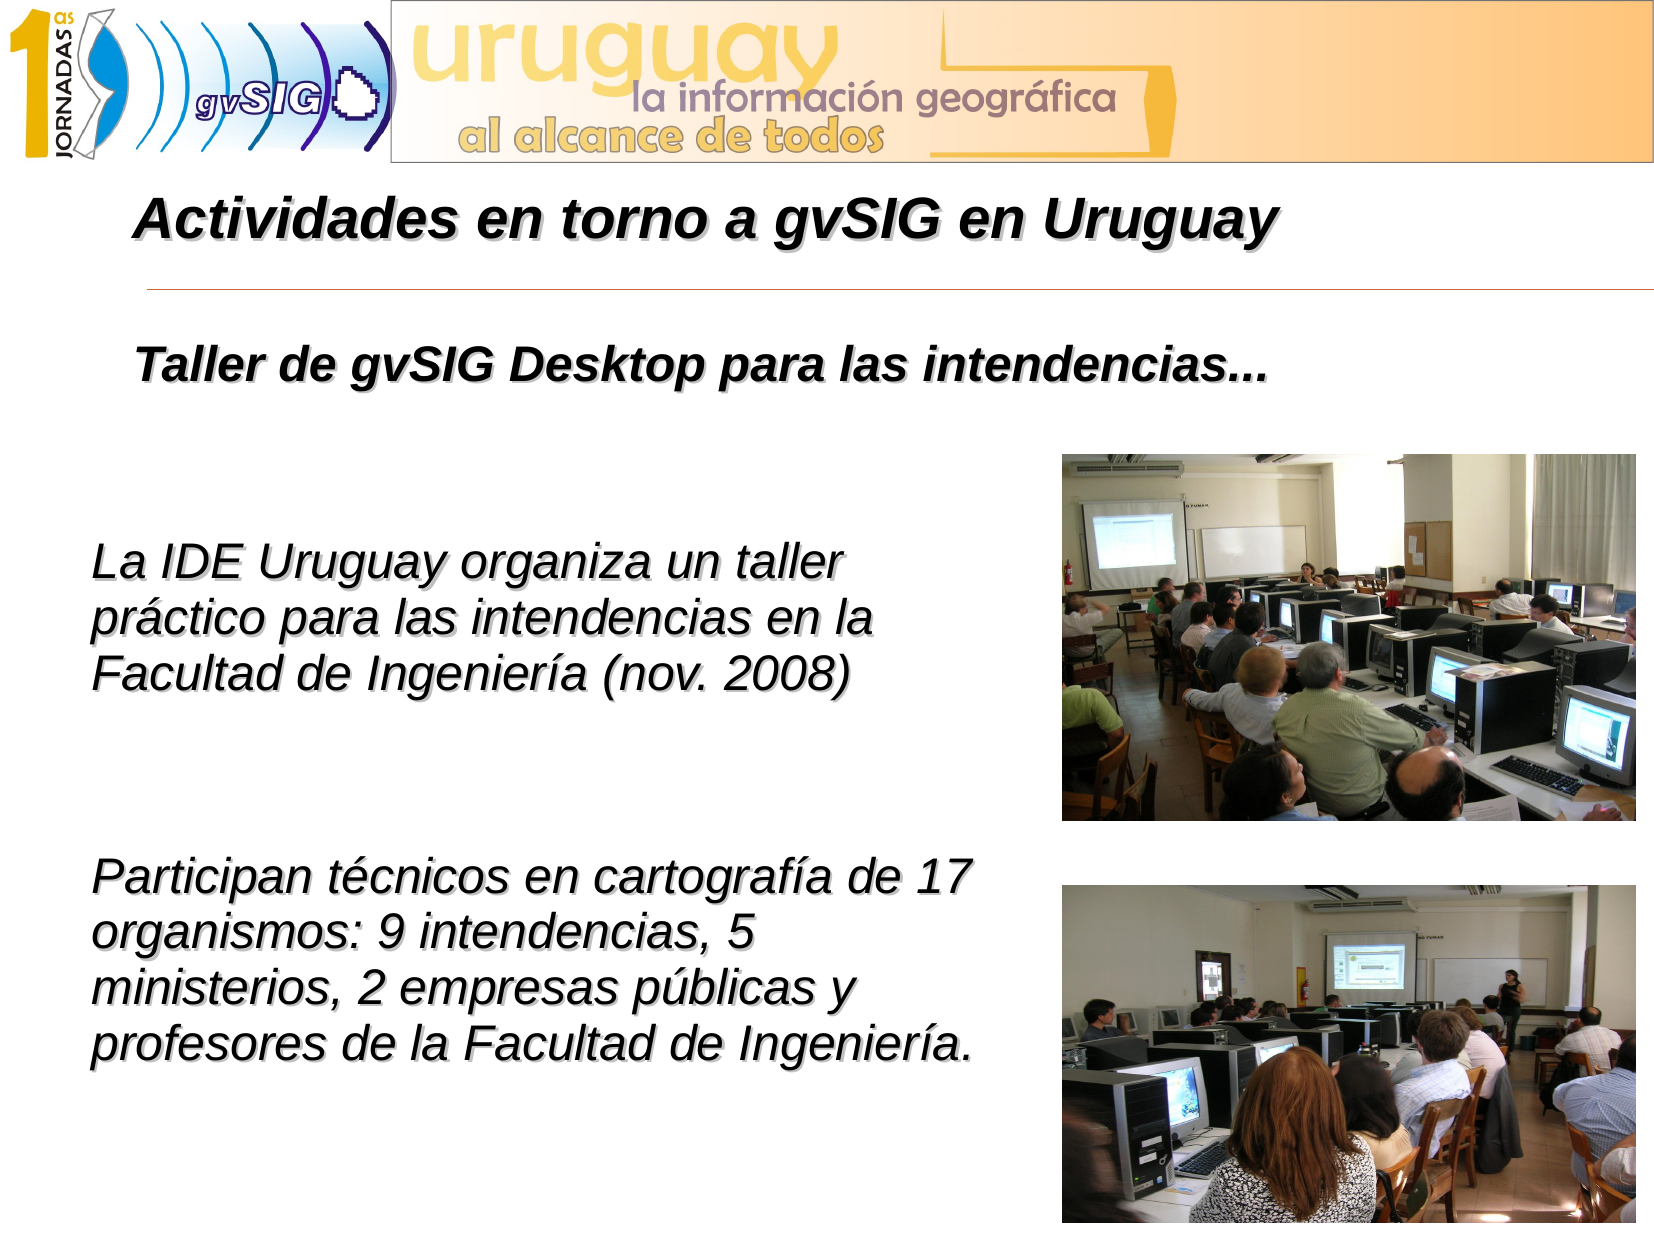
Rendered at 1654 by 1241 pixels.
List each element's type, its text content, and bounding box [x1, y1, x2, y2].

text_box La IDE Uruguay organiza un taller práctico para las intendencias en la Facultad de Ingeniería (nov. 2008) Participan técnicos en cartografía de 17 organismos: 9 intendencias, 5 ministerios, 2 empresas públicas y profesores de la Facultad de Ingeniería. [76, 458, 1034, 1156]
picture [1062, 885, 1636, 1223]
picture [1062, 454, 1636, 821]
text_box Actividades en torno a gvSIG en Uruguay [118, 178, 1536, 269]
picture [0, 6, 1181, 163]
text_box Taller de gvSIG Desktop para las intendencias... [118, 328, 1477, 401]
